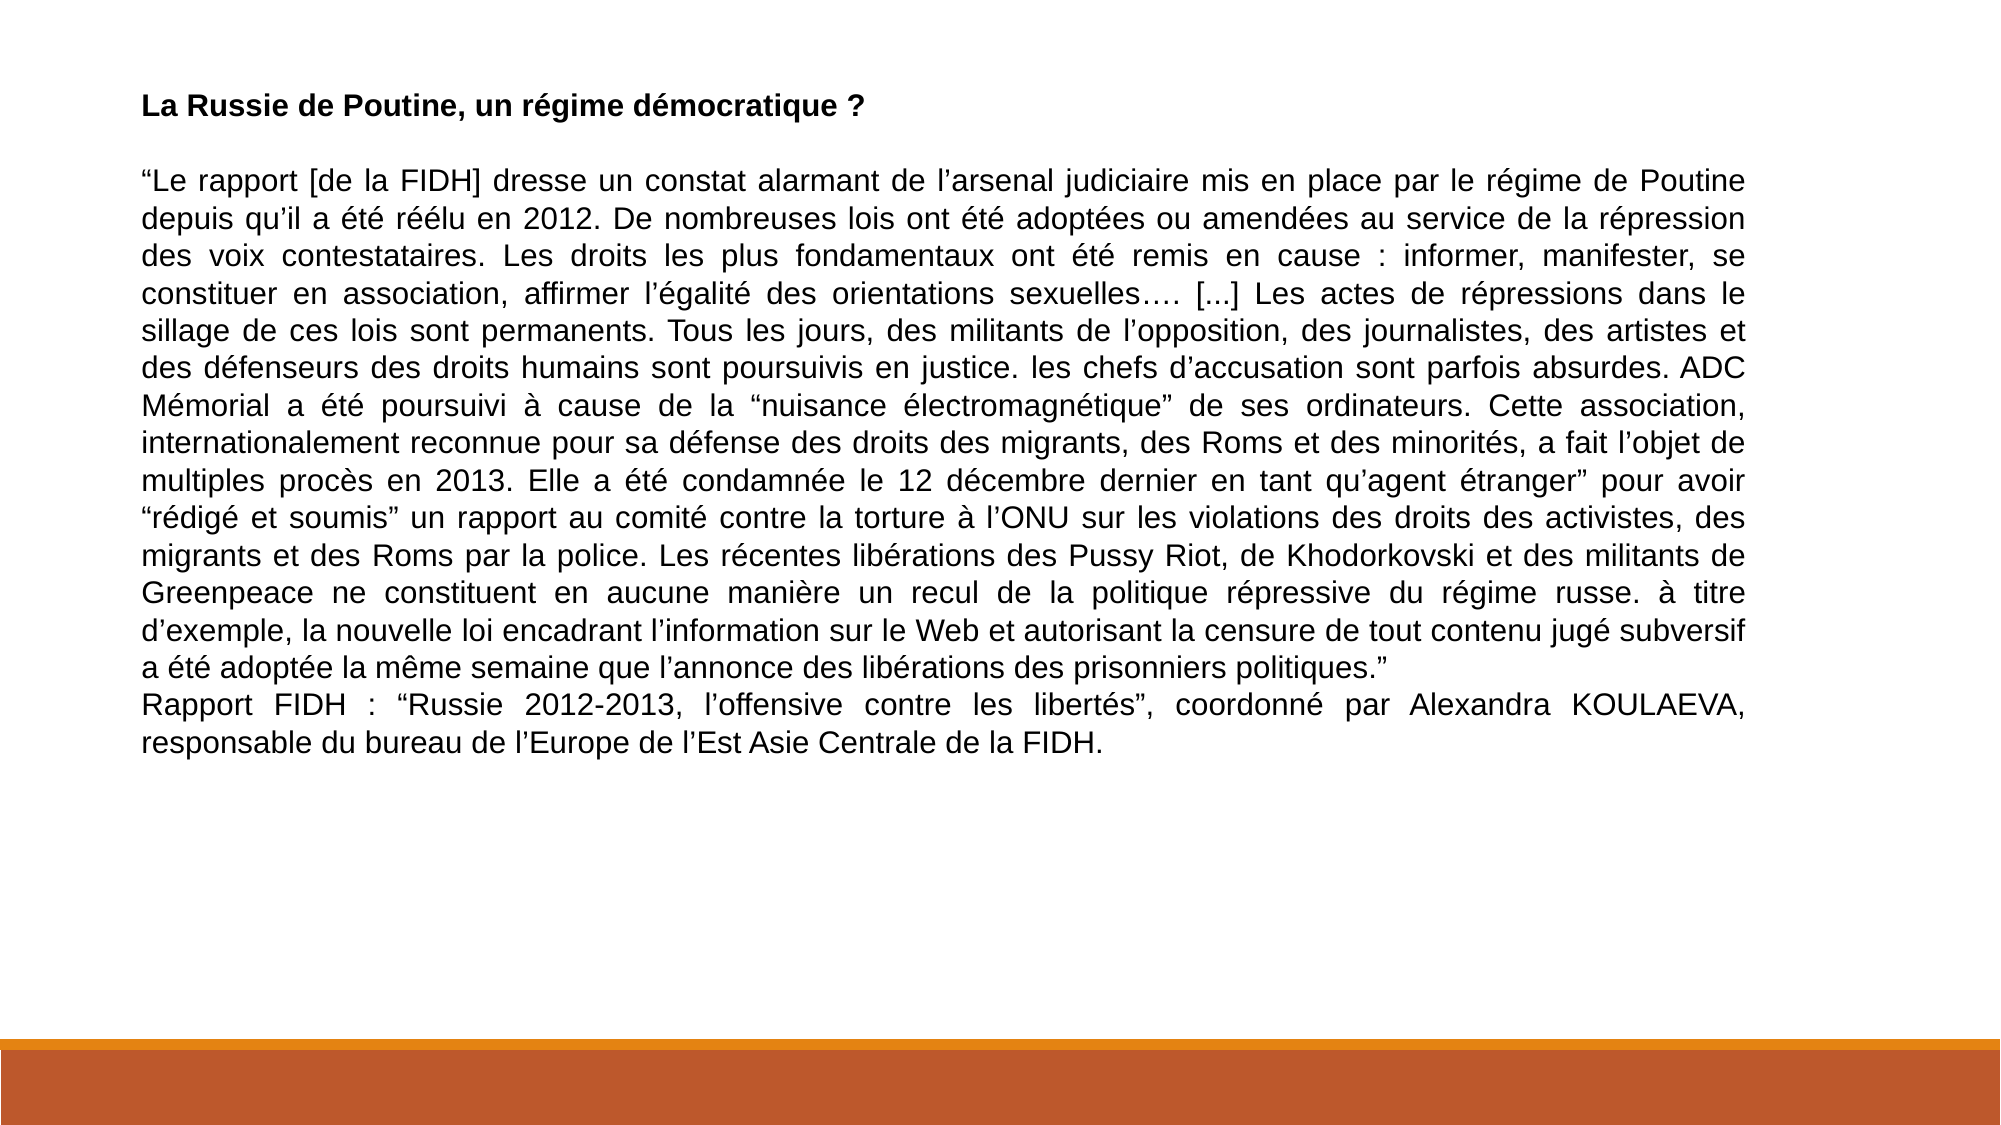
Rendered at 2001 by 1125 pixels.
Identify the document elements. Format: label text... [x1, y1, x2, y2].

text_box La Russie de Poutine, un régime démocratique ? “Le rapport [de la FIDH] dresse un constat alarmant de l’arsenal judiciaire mis en place par le régime de Poutine depuis qu’il a été réélu en 2012. De nombreuses lois ont été adoptées ou amendées au service de la répression des voix contestataires. Les droits les plus fondamentaux ont été remis en cause : informer, manifester, se constituer en association, affirmer l’égalité des orientations sexuelles…. [...] Les actes de répressions dans le sillage de ces lois sont permanents. Tous les jours, des militants de l’opposition, des journalistes, des artistes et des défenseurs des droits humains sont poursuivis en justice. les chefs d’accusation sont parfois absurdes. ADC Mémorial a été poursuivi à cause de la “nuisance électromagnétique” de ses ordinateurs. Cette association, internationalement reconnue pour sa défense des droits des migrants, des Roms et des minorités, a fait l’objet de multiples procès en 2013. Elle a été condamnée le 12 décembre dernier en tant qu’agent étranger” pour avoir “rédigé et soumis” un rapport au comité contre la torture à l’ONU sur les violations des droits des activistes, des migrants et des Roms par la police. Les récentes libérations des Pussy Riot, de Khodorkovski et des militants de Greenpeace ne constituent en aucune manière un recul de la politique répressive du régime russe. à titre d’exemple, la nouvelle loi encadrant l’information sur le Web et autorisant la censure de tout contenu jugé subversif a été adoptée la même semaine que l’annonce des libérations des prisonniers politiques.” Rapport FIDH : “Russie 2012-2013, l’offensive contre les libertés”, coordonné par Alexandra KOULAEVA, responsable du bureau de l’Europe de l’Est Asie Centrale de la FIDH. [126, 78, 1765, 821]
